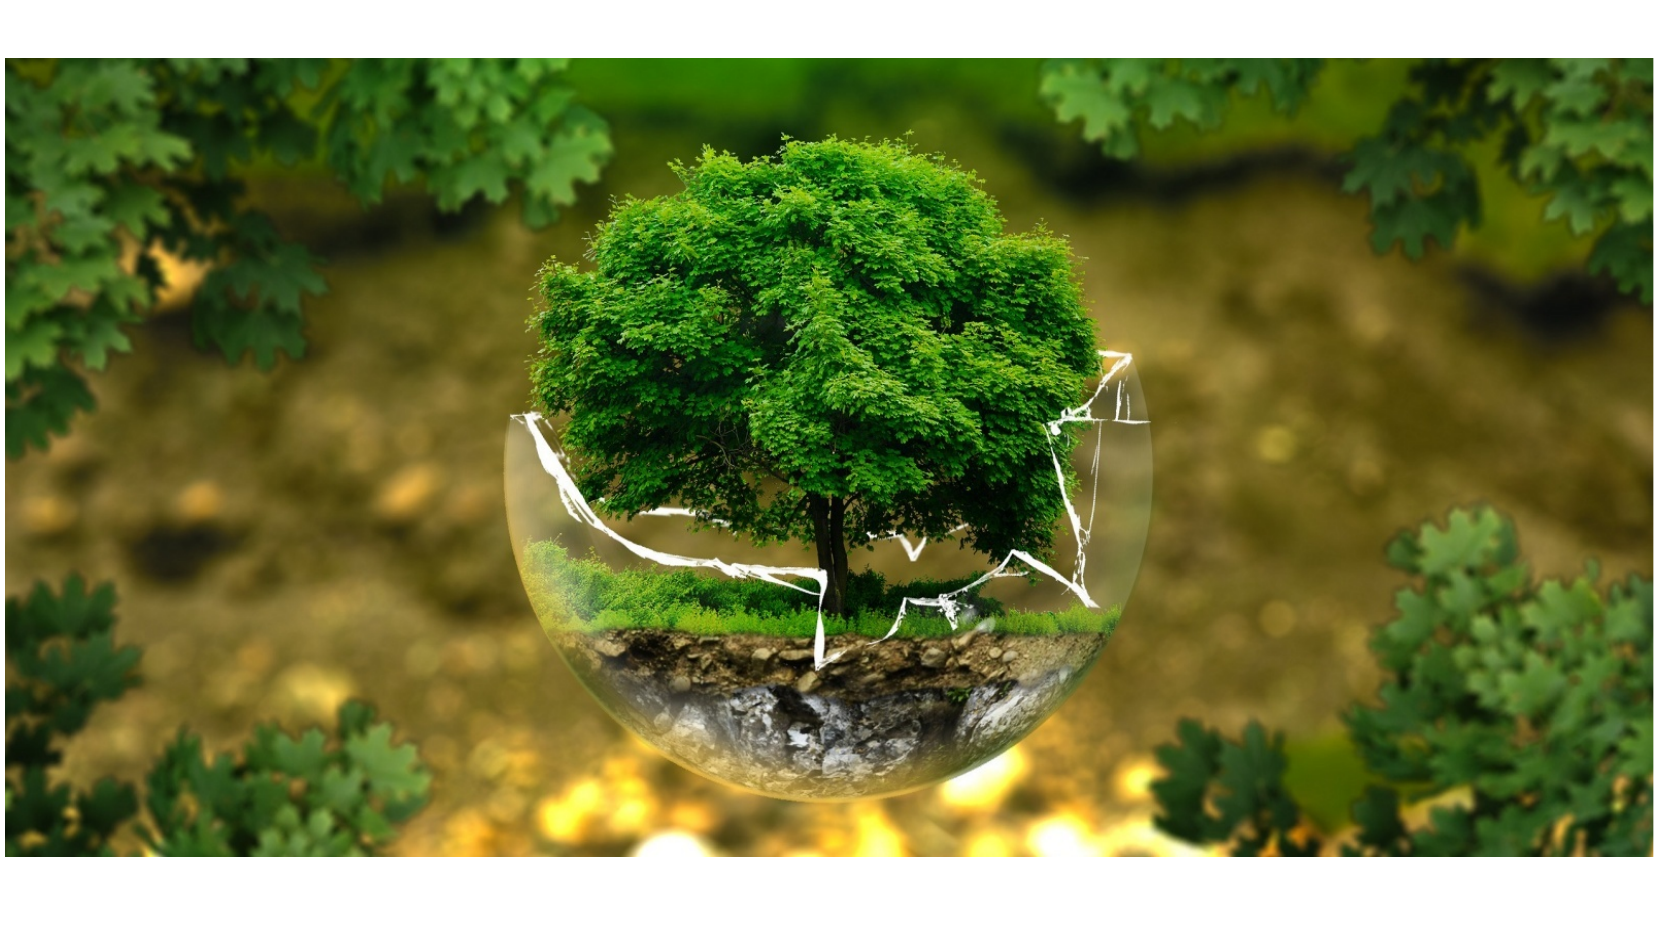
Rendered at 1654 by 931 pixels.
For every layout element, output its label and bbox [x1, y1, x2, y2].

picture [5, 58, 1654, 857]
